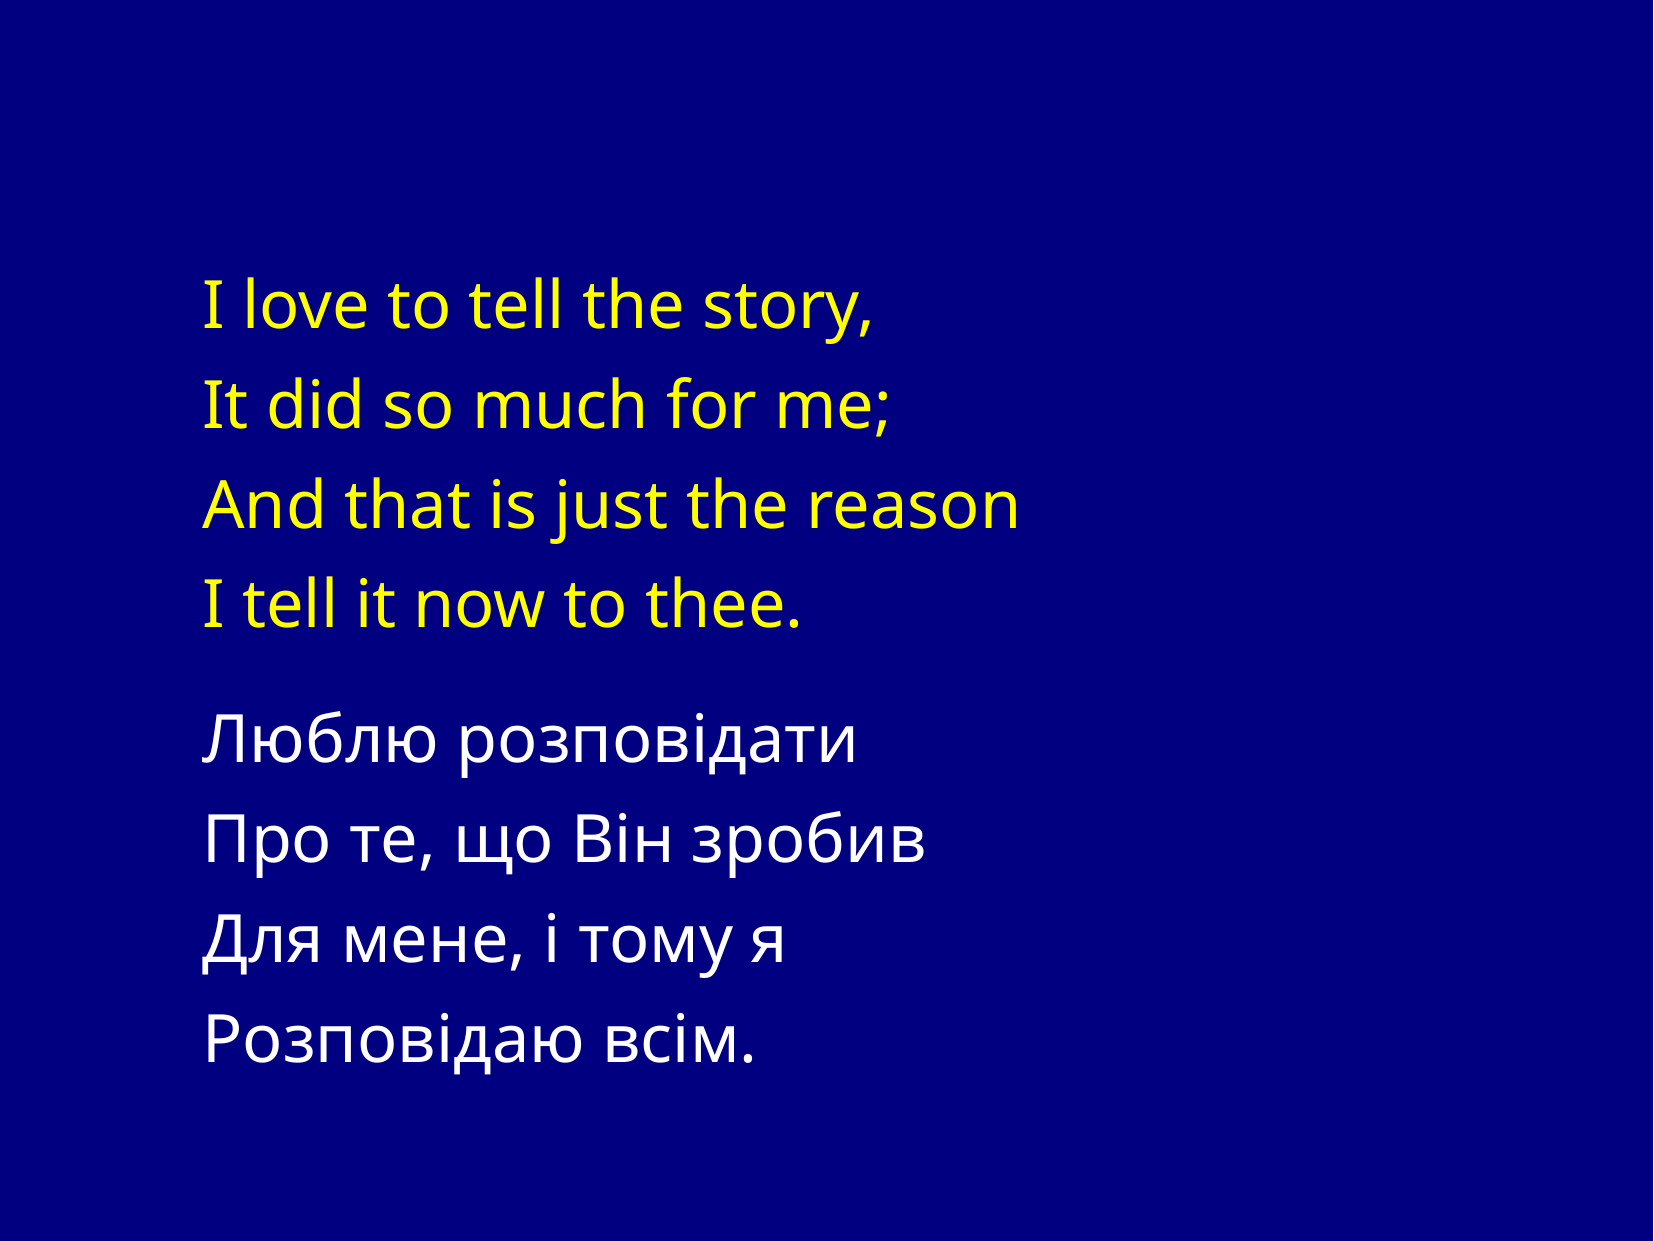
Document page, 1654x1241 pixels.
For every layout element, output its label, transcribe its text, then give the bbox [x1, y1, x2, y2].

text_box Люблю розповідати Про те, що Він зробив Для мене, і тому я Розповідаю всім. [75, 675, 1576, 1163]
text_box I love to tell the story, It did so much for me; And that is just the reason I tell it now to thee. [75, 150, 1576, 638]
